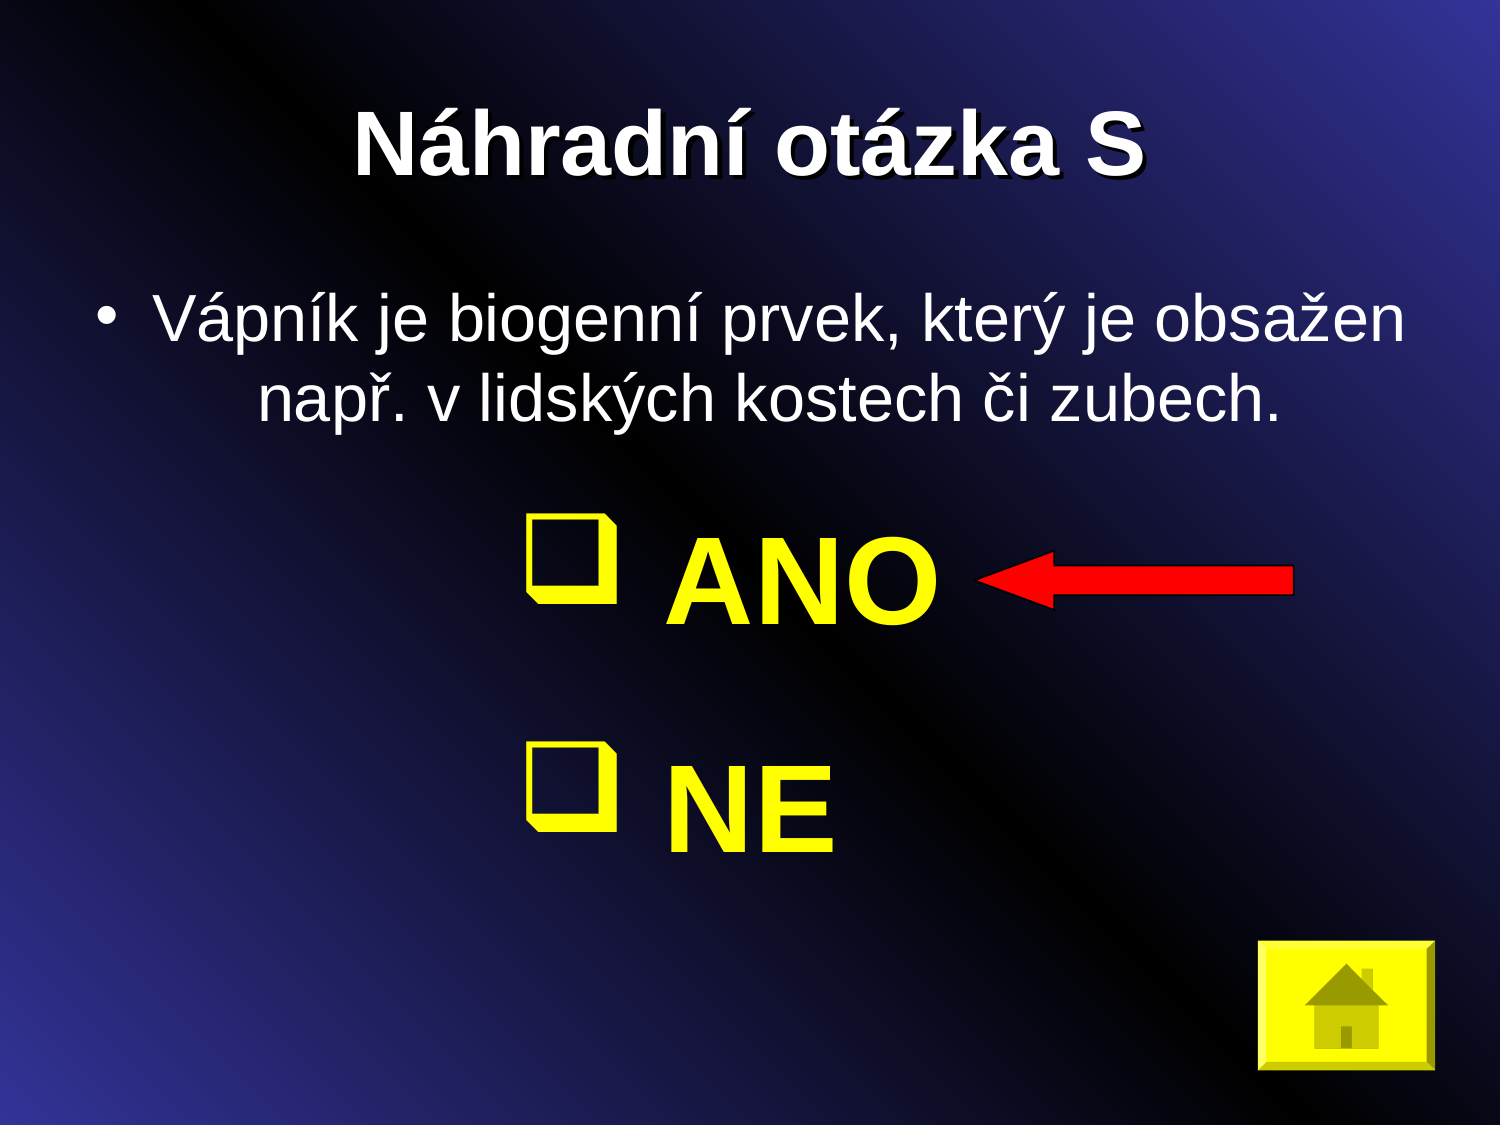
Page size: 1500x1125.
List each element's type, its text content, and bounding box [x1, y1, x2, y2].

text_box [974, 550, 1294, 610]
text_box [1259, 940, 1436, 1071]
list Vápník je biogenní prvek, který je obsažen např. v lidských kostech či zubech. [76, 267, 1427, 457]
title Náhradní otázka S [75, 45, 1426, 233]
text_box ANO NE [501, 491, 999, 886]
